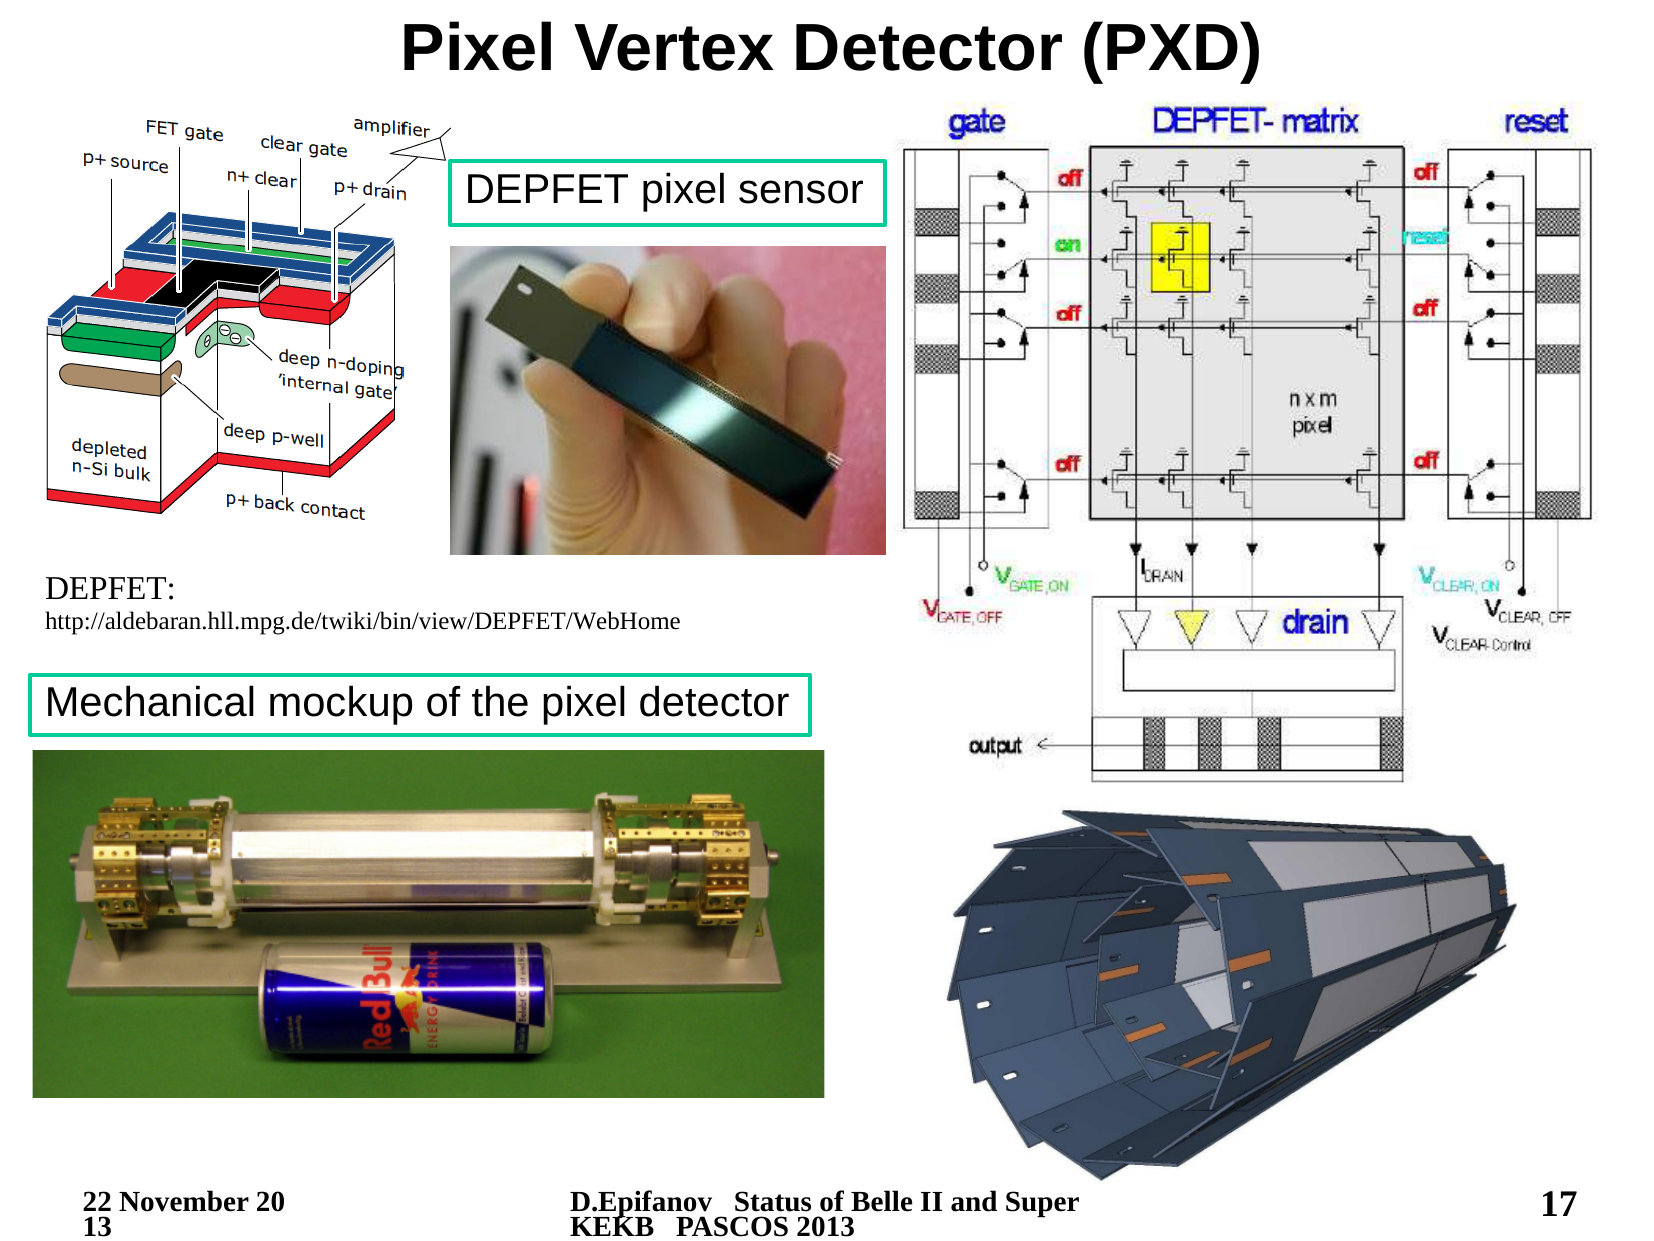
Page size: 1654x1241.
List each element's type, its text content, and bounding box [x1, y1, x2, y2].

title Pixel Vertex Detector (PXD) [375, 4, 1291, 91]
picture [891, 99, 1606, 796]
text_box Mechanical mockup of the pixel detector [30, 674, 810, 735]
picture [27, 104, 886, 556]
text_box DEPFET: http://aldebaran.hll.mpg.de/twiki/bin/view/DEPFET/WebHome [45, 570, 682, 637]
text_box DEPFET pixel sensor [449, 161, 885, 225]
picture [945, 804, 1517, 1186]
picture [30, 750, 825, 1098]
